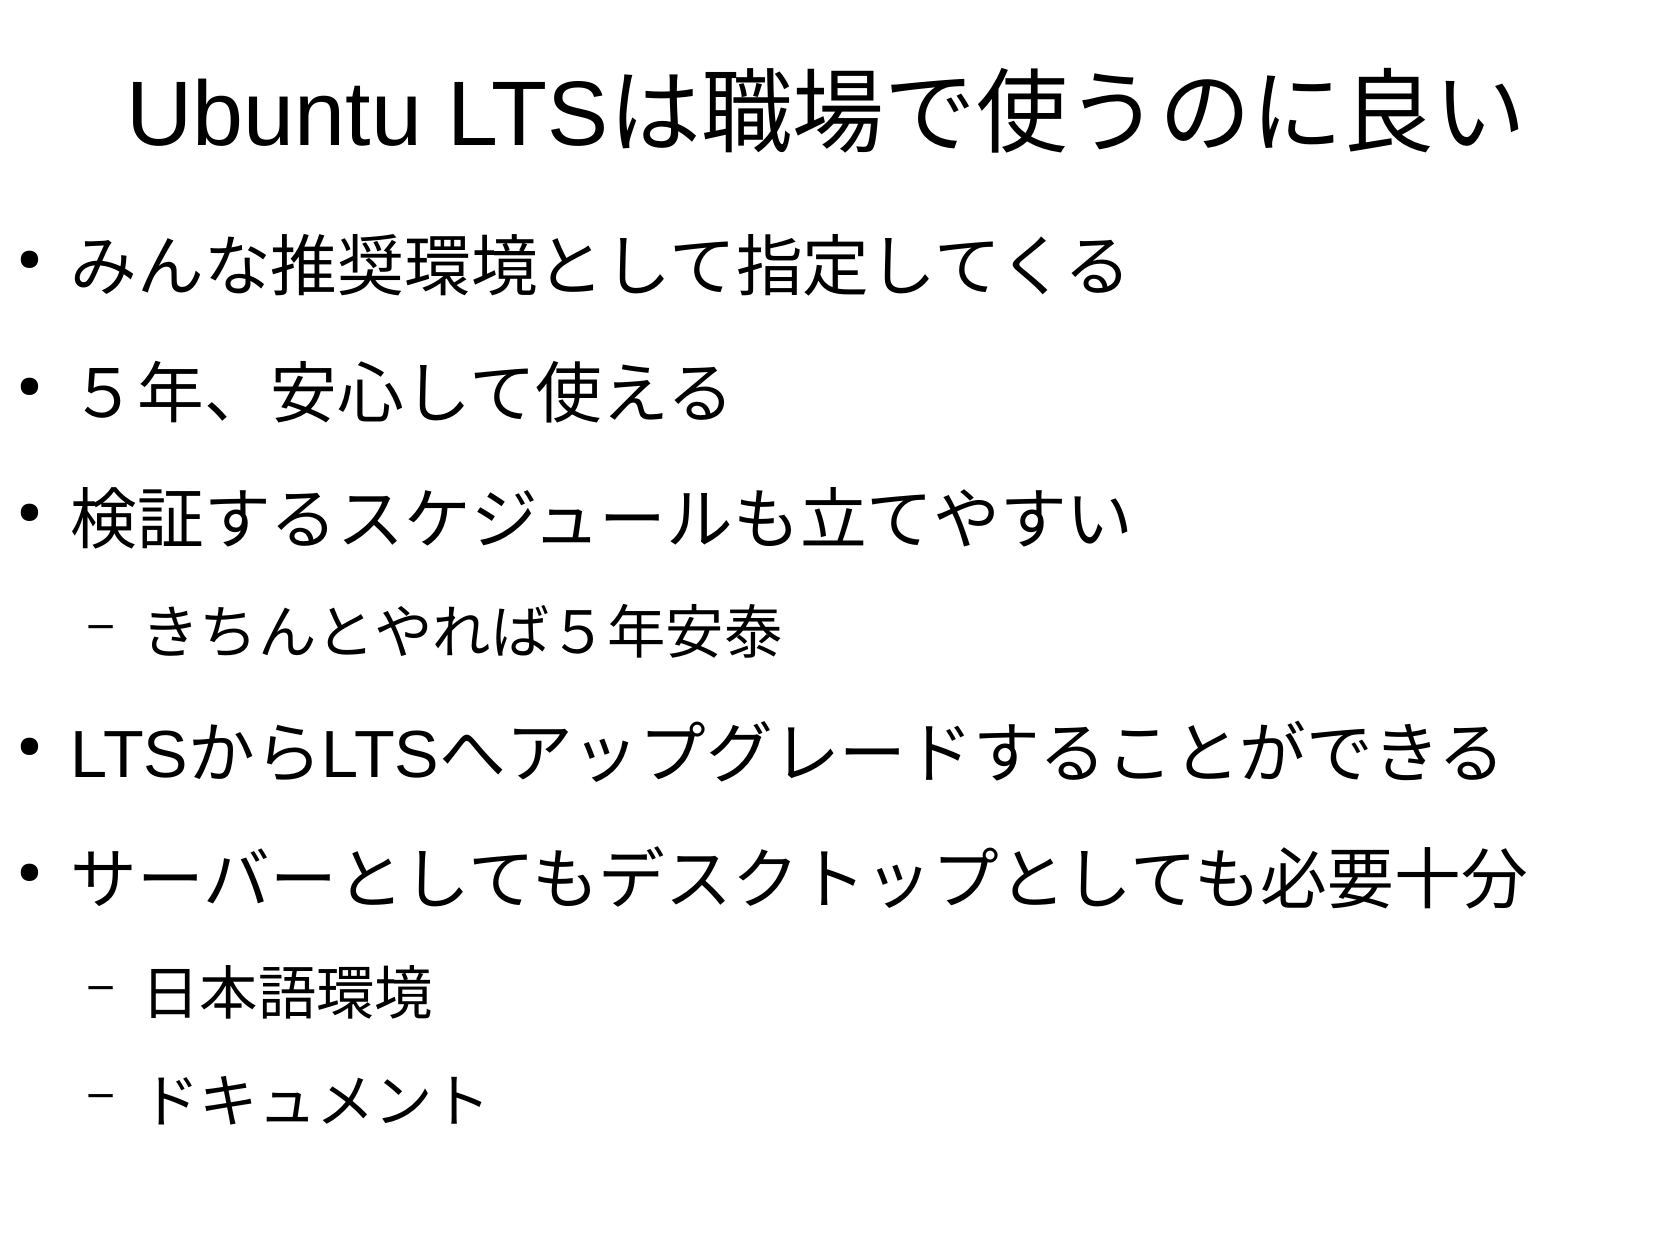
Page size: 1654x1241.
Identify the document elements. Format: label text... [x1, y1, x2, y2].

title Ubuntu LTSは職場で使うのに良い [0, 2, 1654, 210]
list みんな推奨環境として指定してくる ５年、安心して使える 検証するスケジュールも立てやすい きちんとやれば５年安泰 LTSからLTSへアップグレードすることができる サーバーとしてもデスクトップとしても必要十分 日本語環境 ドキュメント [0, 213, 1642, 1178]
